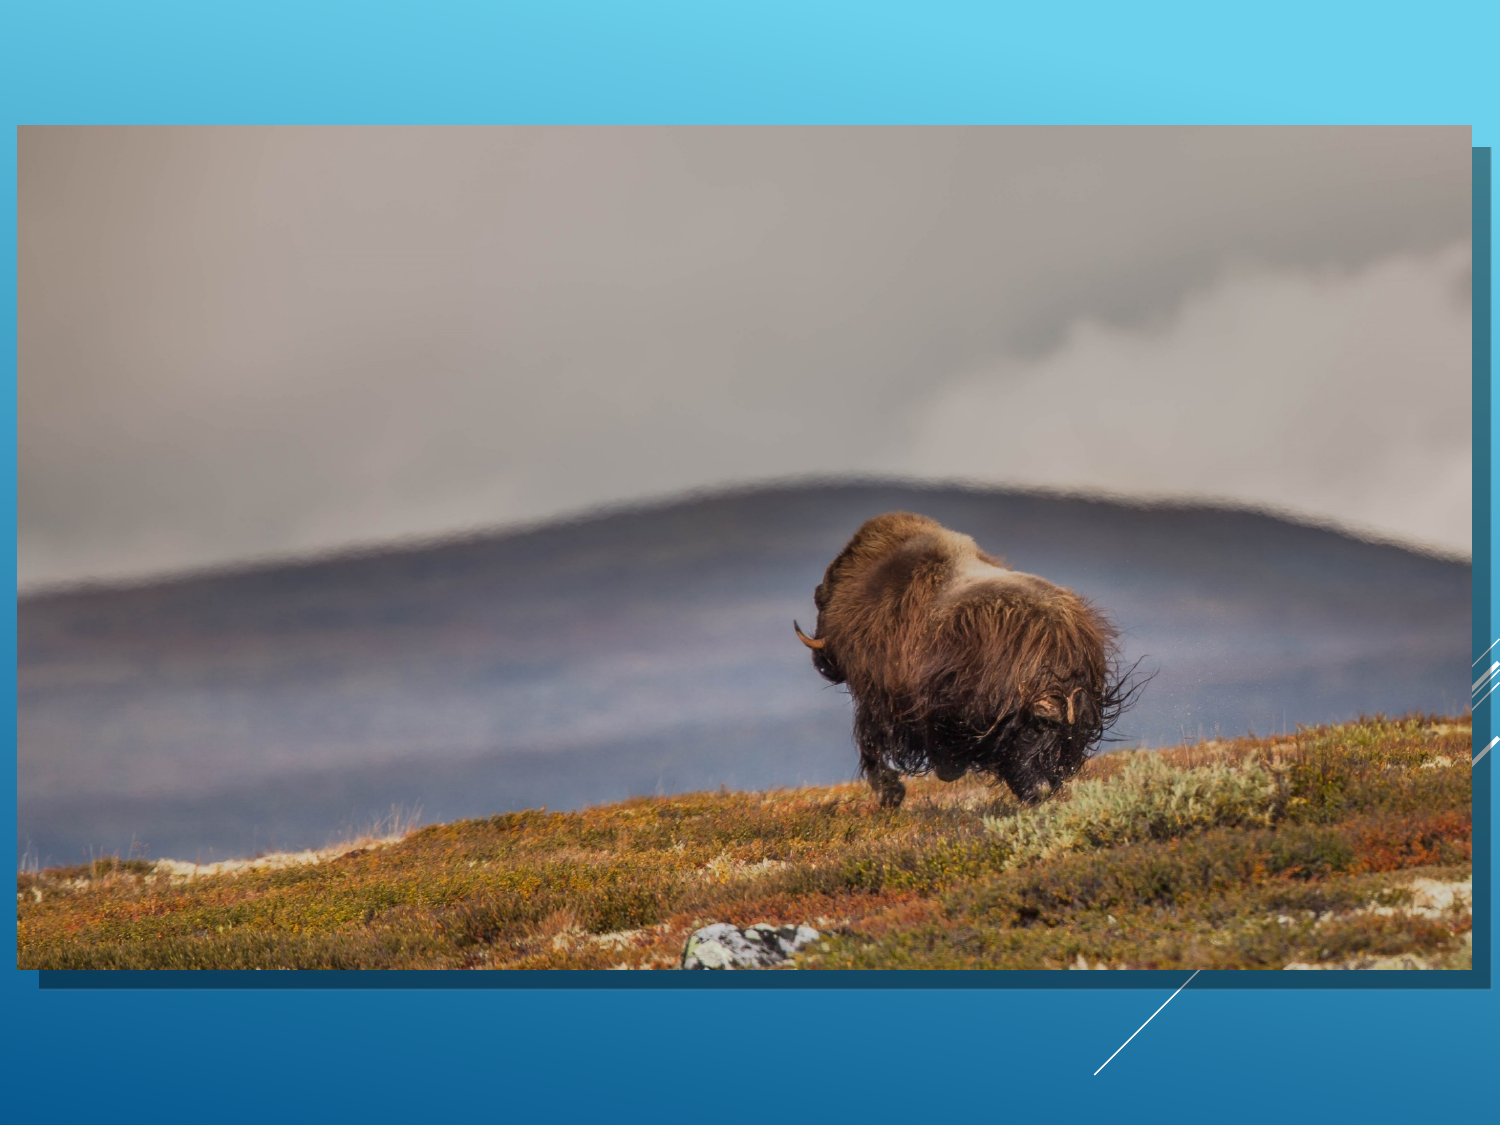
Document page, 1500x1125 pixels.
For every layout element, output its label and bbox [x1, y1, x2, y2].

picture [17, 125, 1472, 970]
